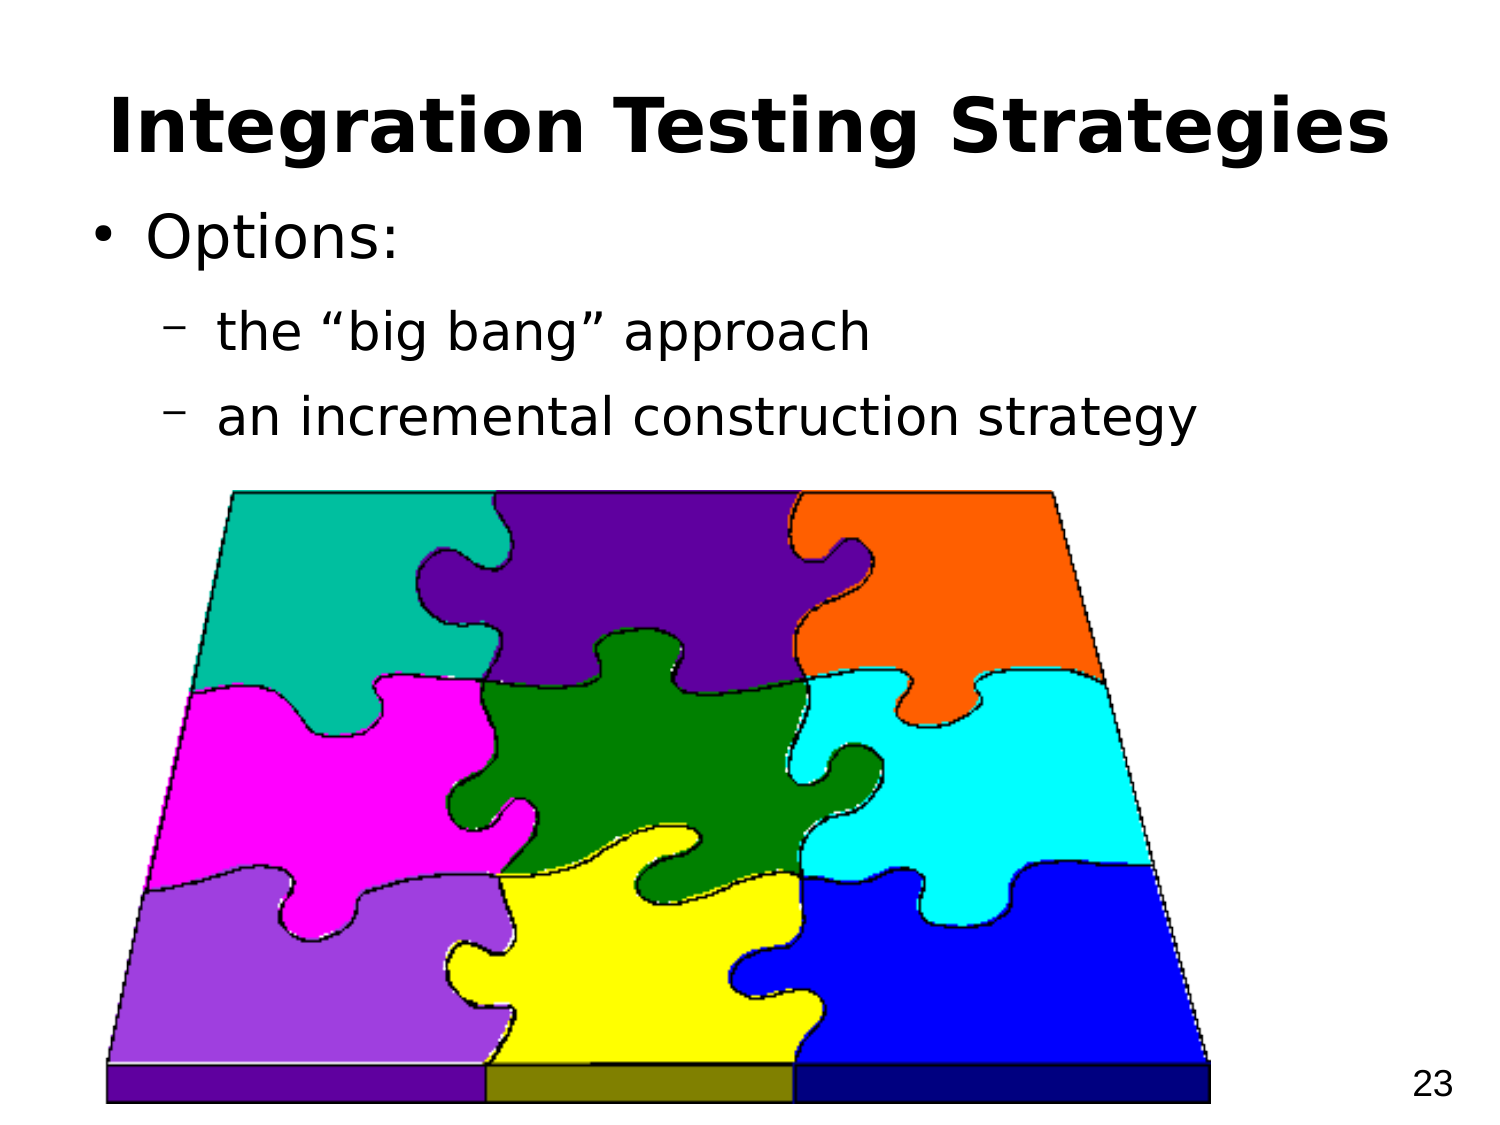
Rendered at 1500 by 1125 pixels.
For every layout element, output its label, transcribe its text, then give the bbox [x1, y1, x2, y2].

title Integration Testing Strategies [75, 56, 1425, 189]
picture [104, 490, 1211, 1104]
list Options: the “big bang” approach an incremental construction strategy [75, 198, 1425, 467]
